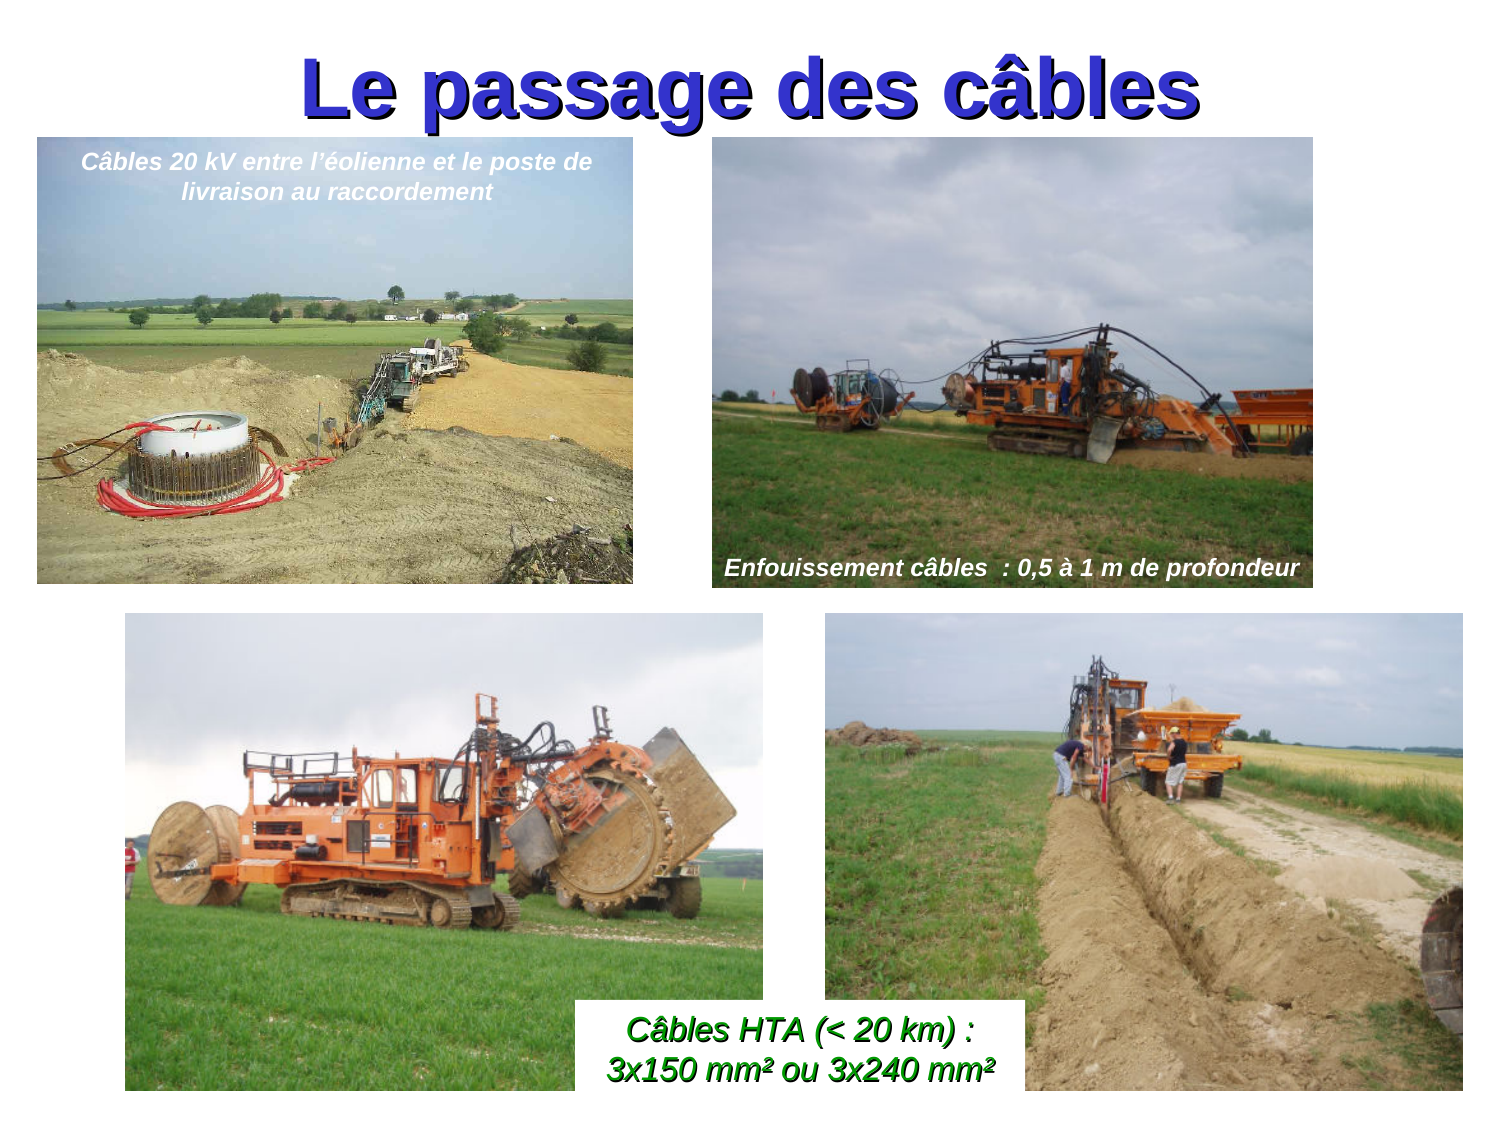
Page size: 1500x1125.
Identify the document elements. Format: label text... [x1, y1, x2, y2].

picture [37, 213, 633, 584]
picture [125, 612, 763, 1091]
text_box Câbles HTA (< 20 km) : 3x150 mm² ou 3x240 mm² [575, 999, 1026, 1096]
text_box Enfouissement câbles : 0,5 à 1 m de profondeur [687, 544, 1338, 590]
text_box Le passage des câbles [50, 24, 1451, 141]
picture [825, 612, 1464, 1092]
text_box Câbles 20 kV entre l’éolienne et le poste de livraison au raccordement [37, 137, 638, 213]
picture [712, 137, 1313, 544]
